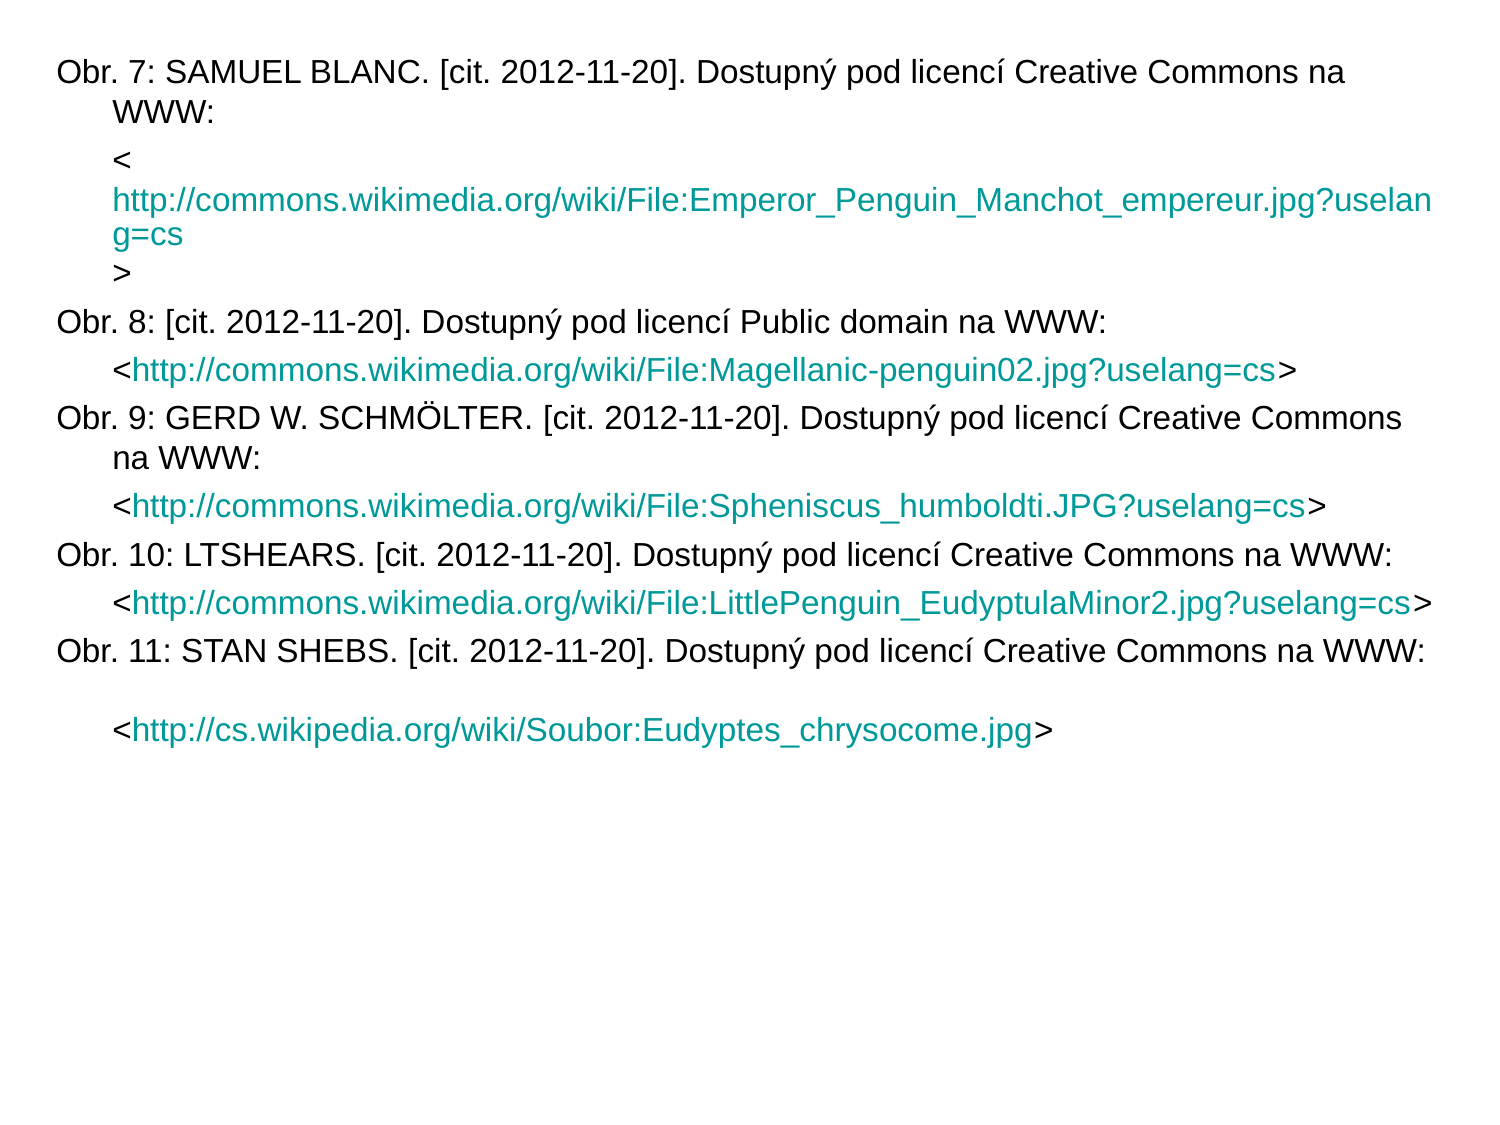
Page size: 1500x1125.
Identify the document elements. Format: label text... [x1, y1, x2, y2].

list Obr. 7: SAMUEL BLANC. [cit. 2012-11-20]. Dostupný pod licencí Creative Commons na WWW: <http://commons.wikimedia.org/wiki/File:Emperor_Penguin_Manchot_empereur.jpg?uselang=cs> Obr. 8: [cit. 2012-11-20]. Dostupný pod licencí Public domain na WWW: <http://commons.wikimedia.org/wiki/File:Magellanic-penguin02.jpg?uselang=cs> Obr. 9: GERD W. SCHMÖLTER. [cit. 2012-11-20]. Dostupný pod licencí Creative Commons na WWW: <http://commons.wikimedia.org/wiki/File:Spheniscus_humboldti.JPG?uselang=cs> Obr. 10: LTSHEARS. [cit. 2012-11-20]. Dostupný pod licencí Creative Commons na WWW: <http://commons.wikimedia.org/wiki/File:LittlePenguin_EudyptulaMinor2.jpg?uselang=cs> Obr. 11: STAN SHEBS. [cit. 2012-11-20]. Dostupný pod licencí Creative Commons na WWW: <http://cs.wikipedia.org/wiki/Soubor:Eudyptes_chrysocome.jpg> [41, 42, 1459, 982]
